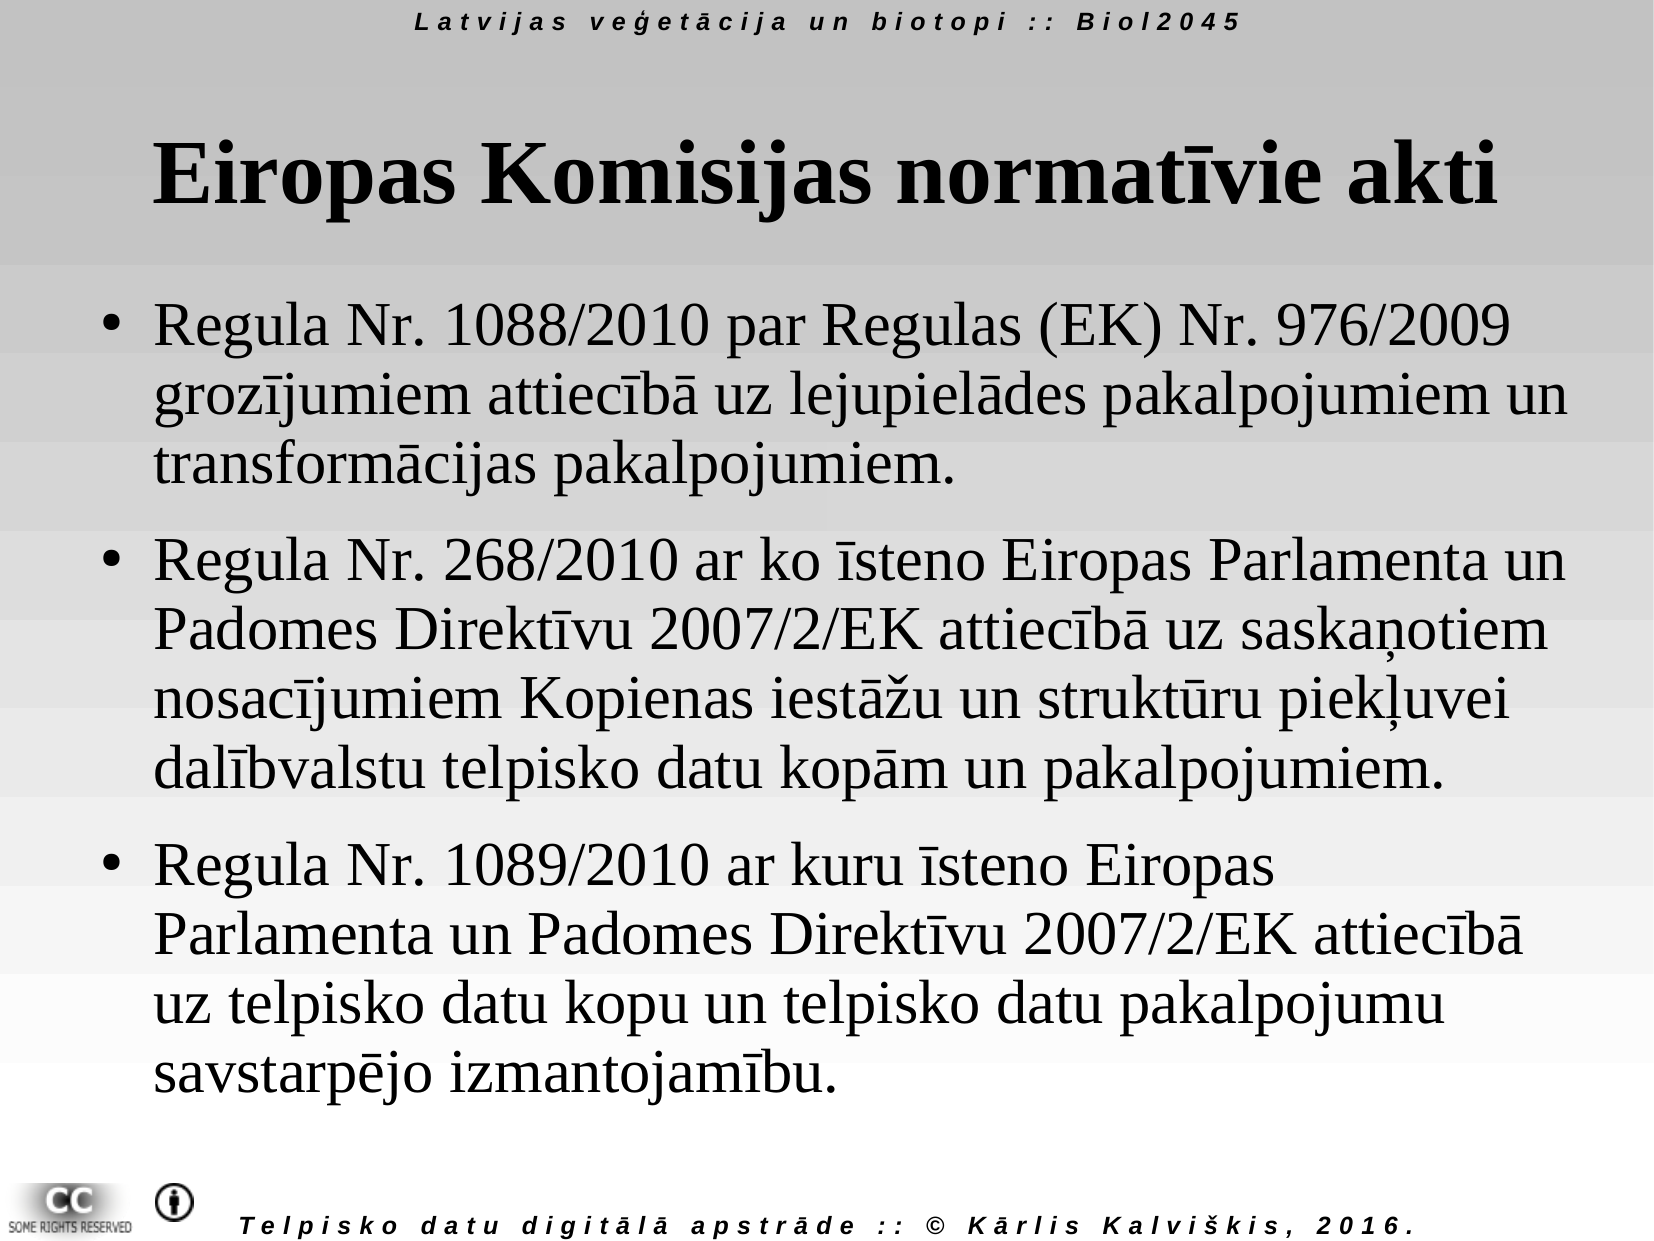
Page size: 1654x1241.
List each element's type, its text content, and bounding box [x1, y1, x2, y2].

title Eiropas Komisijas normatīvie akti [29, 49, 1625, 296]
list Regula Nr. 1088/2010 par Regulas (EK) Nr. 976/2009 grozījumiem attiecībā uz lejupielādes pakalpojumiem un transformācijas pakalpojumiem. Regula Nr. 268/2010 ar ko īsteno Eiropas Parlamenta un Padomes Direktīvu 2007/2/EK attiecībā uz saskaņotiem nosacījumiem Kopienas iestāžu un struktūru piekļuvei dalībvalstu telpisko datu kopām un pakalpojumiem. Regula Nr. 1089/2010 ar kuru īsteno Eiropas Parlamenta un Padomes Direktīvu 2007/2/EK attiecībā uz telpisko datu kopu un telpisko datu pakalpojumu savstarpējo izmantojamību. [82, 289, 1571, 1107]
picture [0, 0, 1654, 1241]
